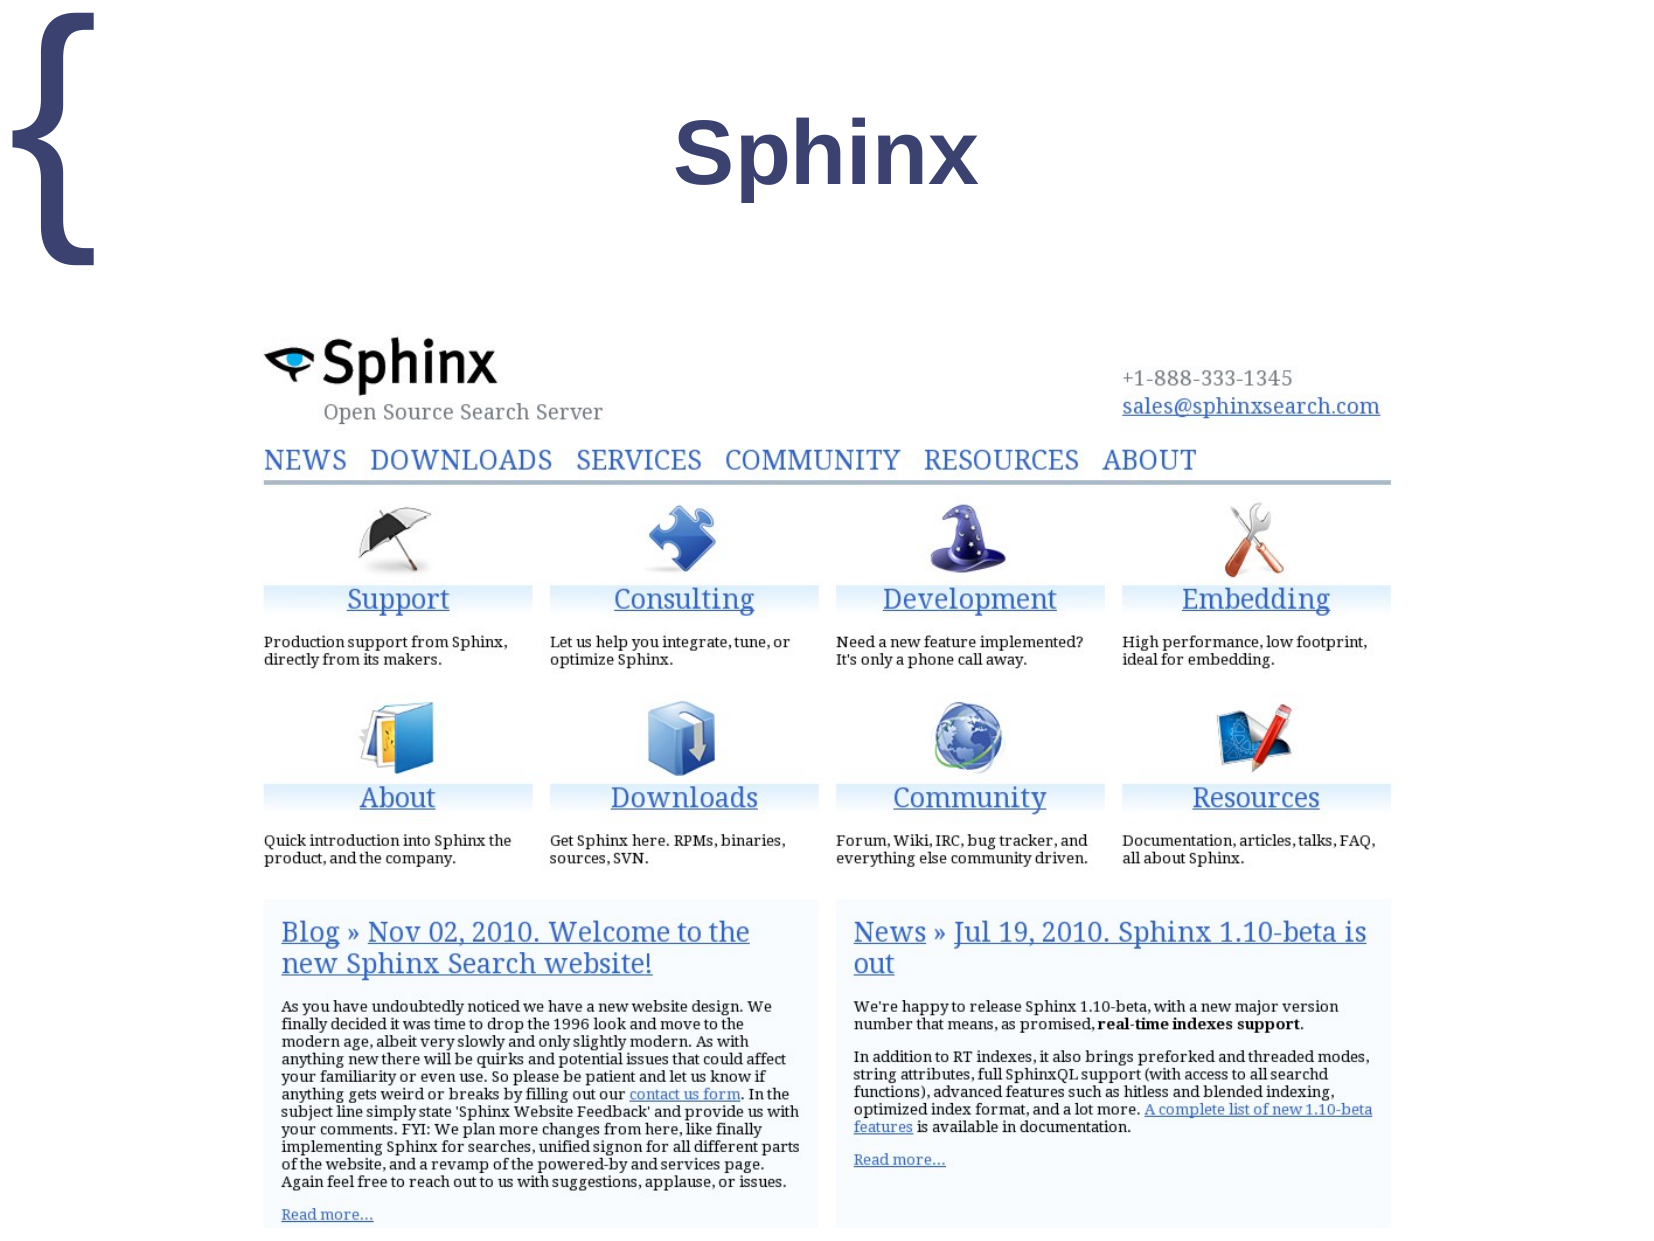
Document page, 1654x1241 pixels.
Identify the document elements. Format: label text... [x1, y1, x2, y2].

title Sphinx [82, 56, 1571, 250]
picture [0, 319, 1654, 1241]
